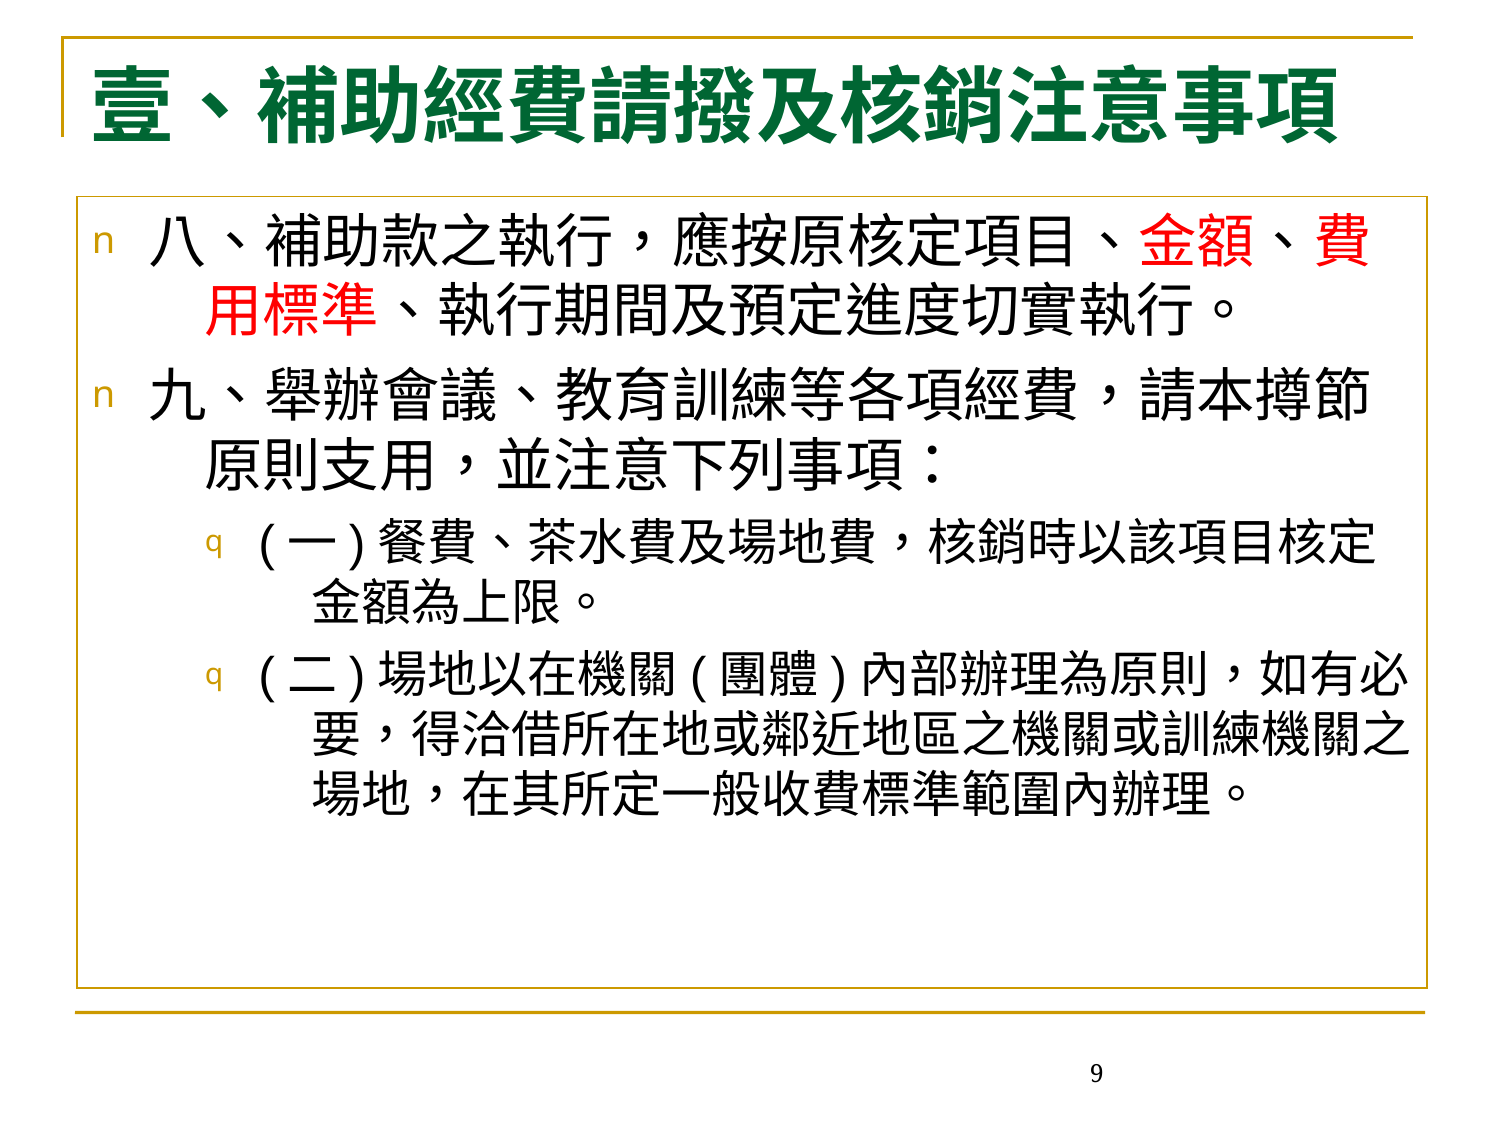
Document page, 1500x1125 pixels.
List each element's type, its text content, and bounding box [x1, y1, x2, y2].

title 壹、補助經費請撥及核銷注意事項 [75, 45, 1426, 233]
list 八、補助款之執行，應按原核定項目、金額、費用標準、執行期間及預定進度切實執行。 九、舉辦會議、教育訓練等各項經費，請本撙節原則支用，並注意下列事項： (一)餐費、茶水費及場地費，核銷時以該項目核定金額為上限。 (二)場地以在機關(團體)內部辦理為原則，如有必要，得洽借所在地或鄰近地區之機關或訓練機關之場地，在其所定一般收費標準範圍內辦理。 [76, 196, 1427, 988]
text_box [1074, 1024, 1426, 1100]
